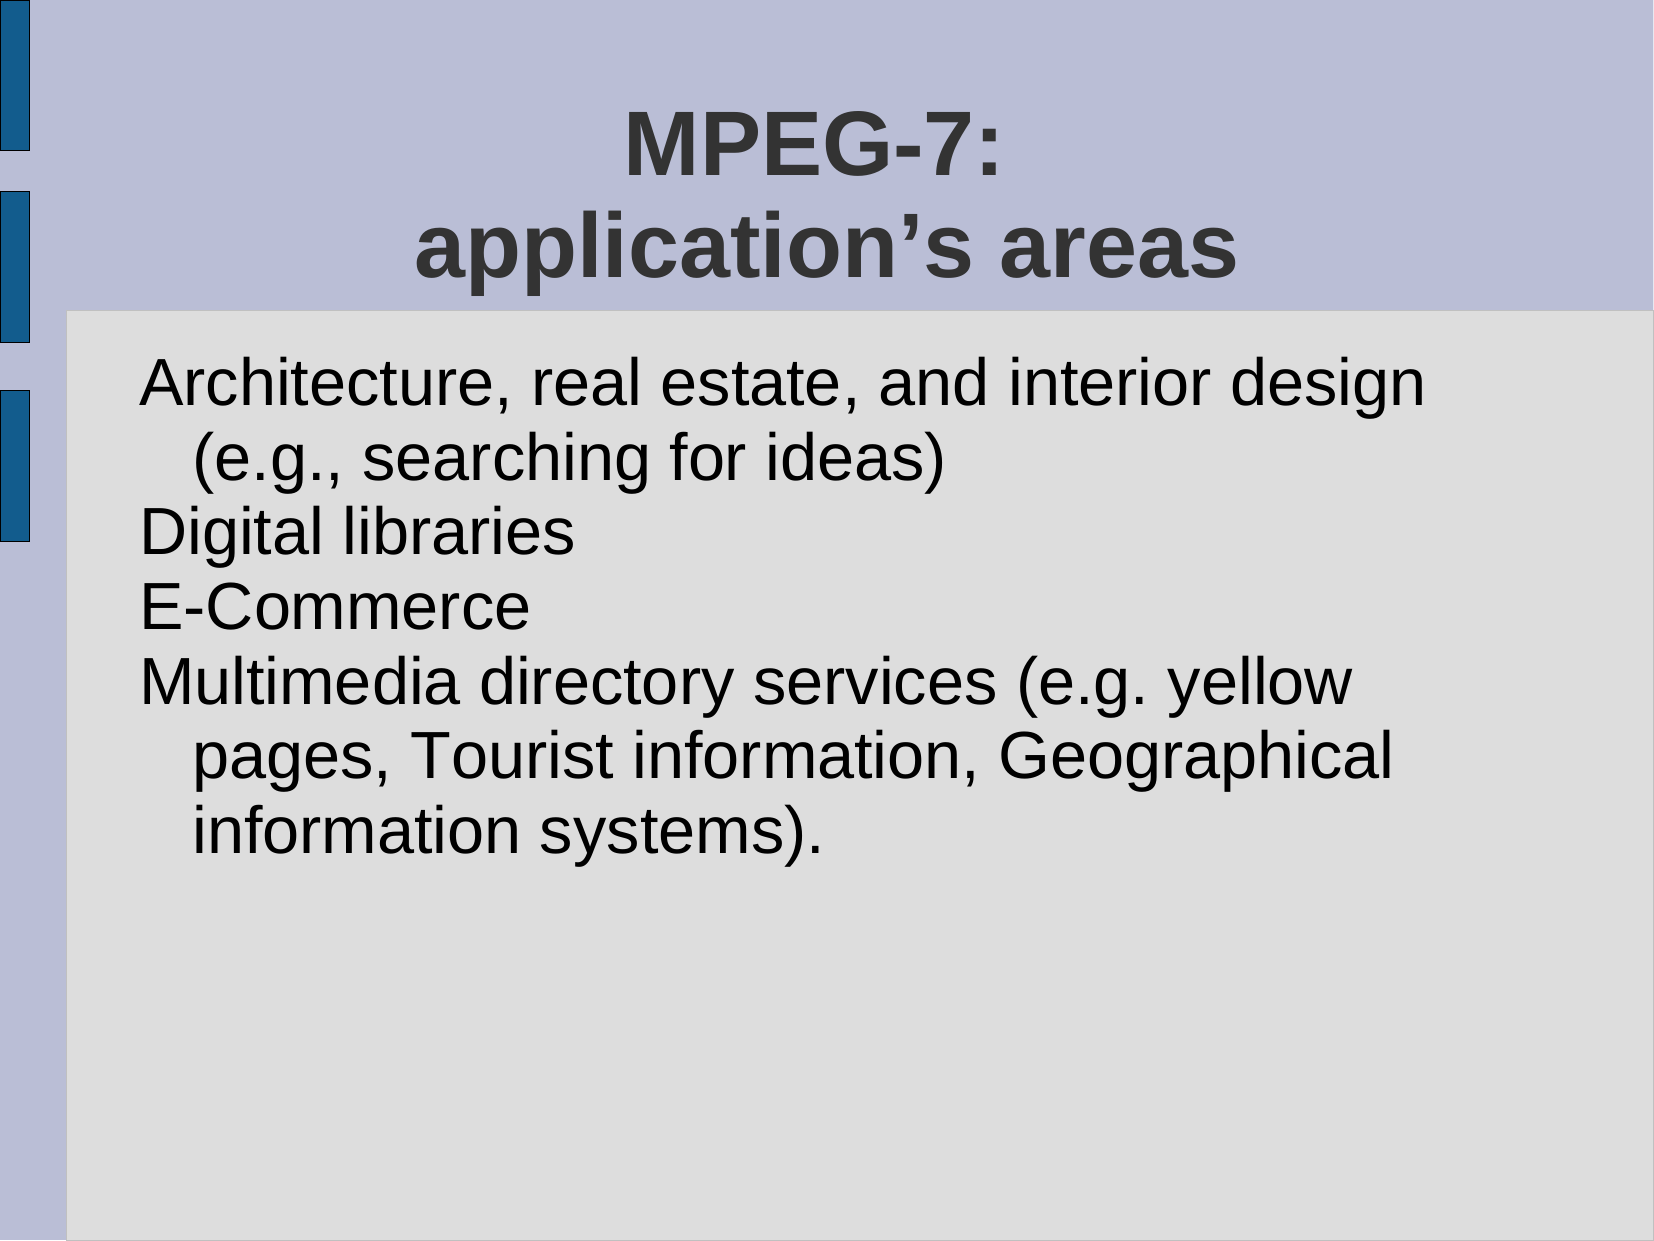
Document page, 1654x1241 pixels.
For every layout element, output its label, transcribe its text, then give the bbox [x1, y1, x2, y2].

title MPEG-7: application’s areas [121, 76, 1534, 313]
list Architecture, real estate, and interior design (e.g., searching for ideas) Digital libraries E-Commerce Multimedia directory services (e.g. yellow pages, Tourist information, Geographical information systems). [121, 344, 1534, 1112]
